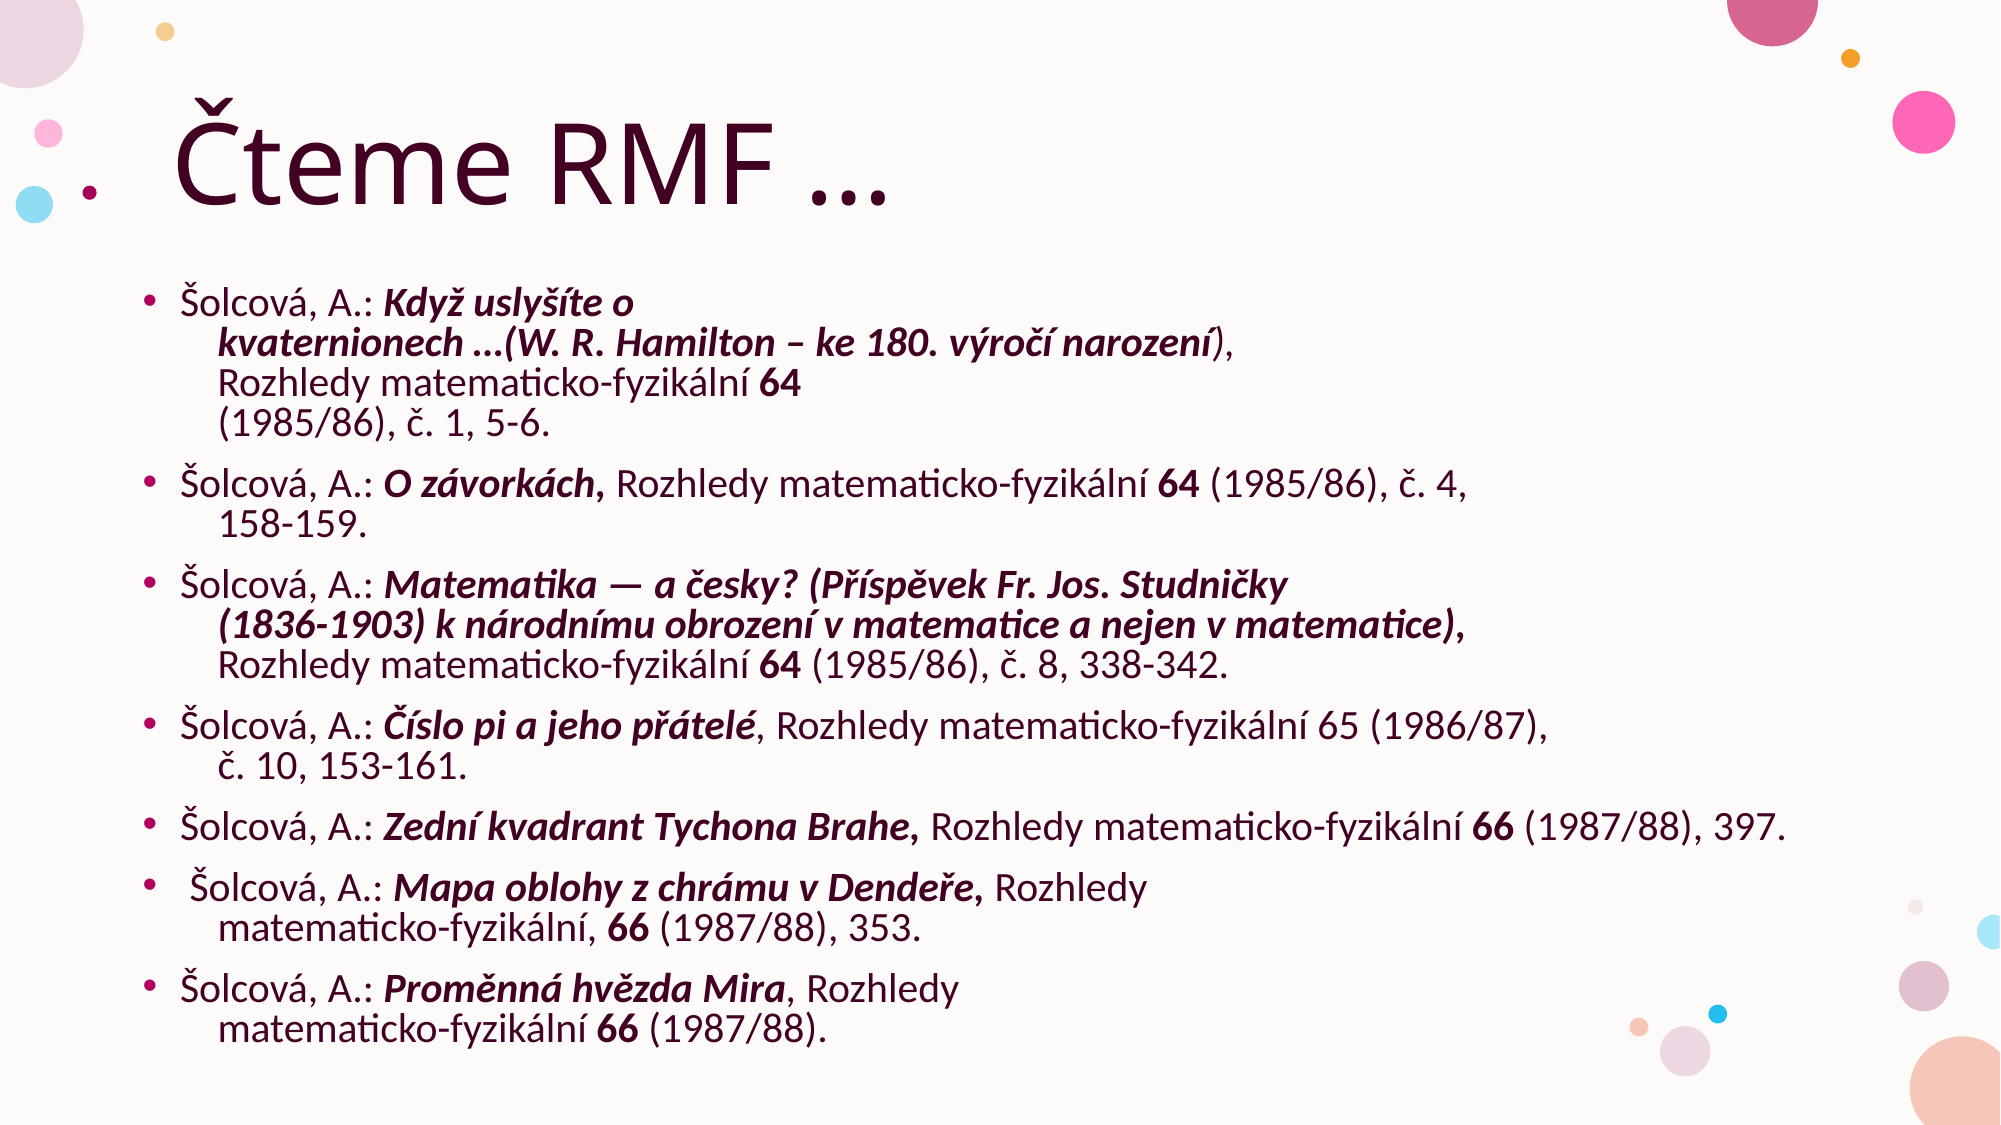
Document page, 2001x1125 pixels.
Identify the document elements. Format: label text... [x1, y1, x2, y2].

title Čteme RMF … [127, 59, 1877, 277]
list Šolcová, A.: Když uslyšíte o kvaternionech …(W. R. Hamilton – ke 180. výročí narození), Rozhledy matematicko-fyzikální 64 (1985/86), č. 1, 5-6. Šolcová, A.: O závorkách, Rozhledy matematicko-fyzikální 64 (1985/86), č. 4, 158-159. Šolcová, A.: Matematika — a česky? (Příspěvek Fr. Jos. Studničky (1836-1903) k národnímu obrození v matematice a nejen v matematice), Rozhledy matematicko-fyzikální 64 (1985/86), č. 8, 338-342. Šolcová, A.: Číslo pi a jeho přátelé, Rozhledy matematicko-fyzikální 65 (1986/87), č. 10, 153-161. Šolcová, A.: Zední kvadrant Tychona Brahe, Rozhledy matematicko-fyzikální 66 (1987/88), 397. Šolcová, A.: Mapa oblohy z chrámu v Dendeře, Rozhledy matematicko-fyzikální, 66 (1987/88), 353. Šolcová, A.: Proměnná hvězda Mira, Rozhledy matematicko-fyzikální 66 (1987/88). [127, 277, 1877, 1103]
